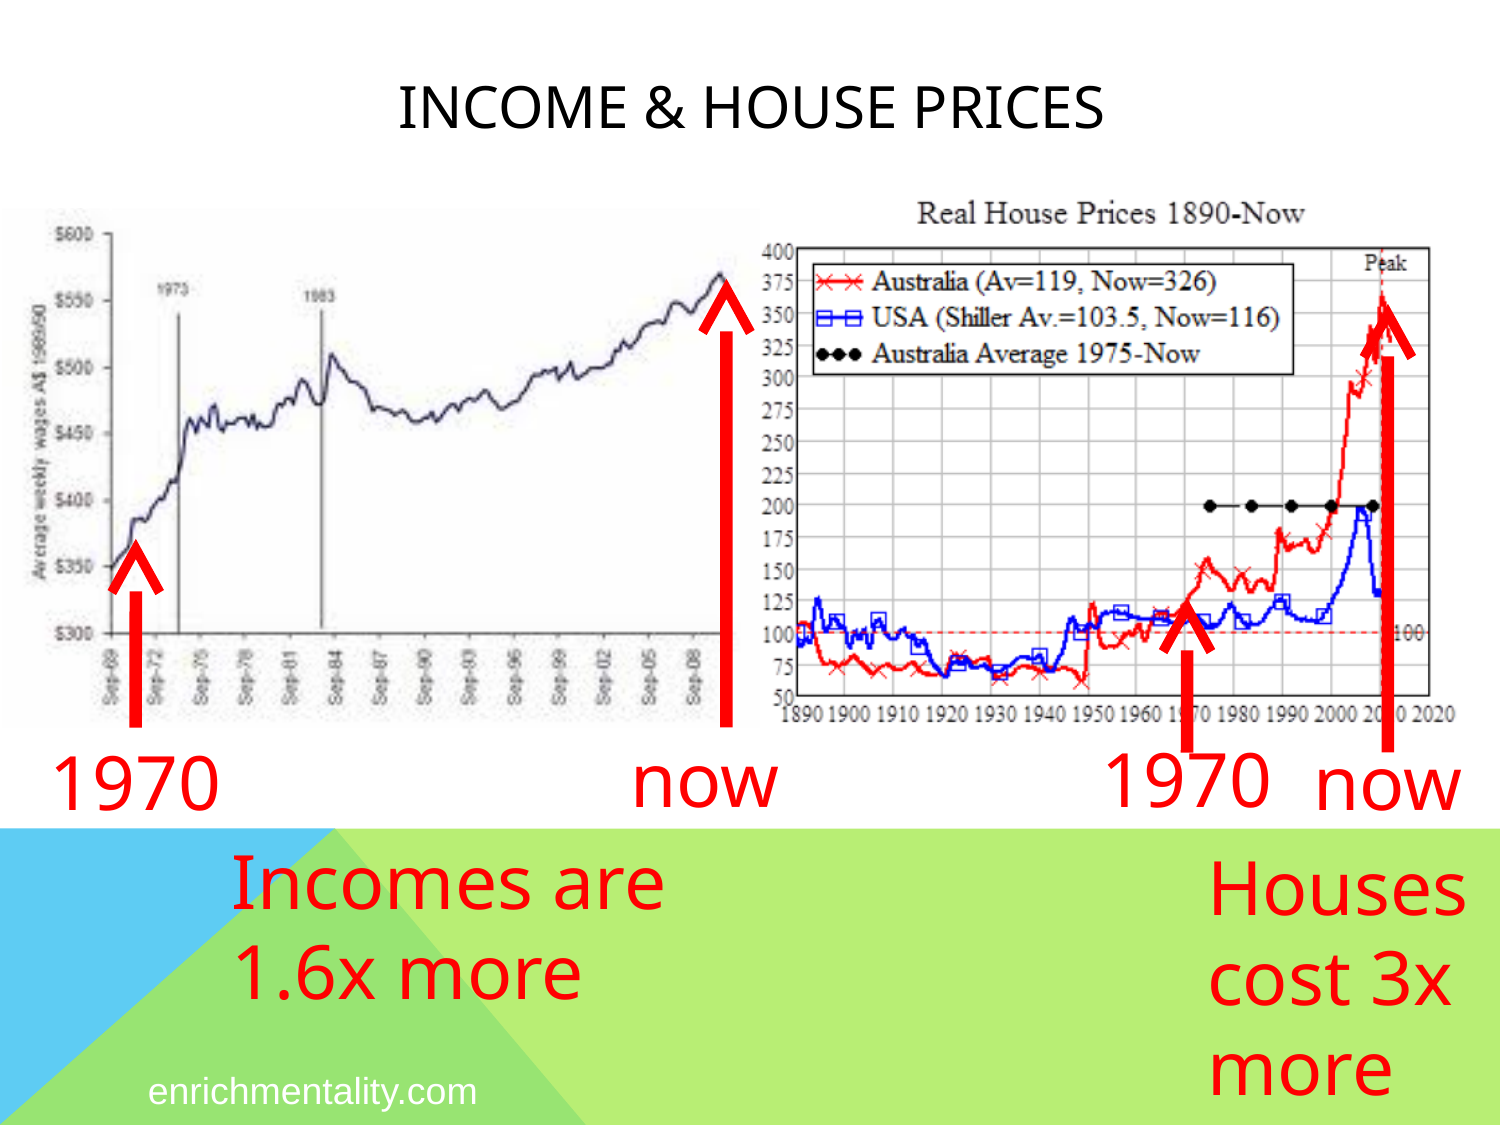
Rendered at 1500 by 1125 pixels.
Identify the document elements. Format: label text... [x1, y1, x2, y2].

text_box Houses cost 3x more [1192, 832, 1500, 1118]
text_box now [615, 725, 795, 831]
title INCOME & house prices [135, 60, 1369, 150]
text_box now [1298, 727, 1478, 832]
text_box 1970 [35, 727, 237, 833]
text_box enrichmentality.com [118, 1062, 508, 1120]
picture [2, 190, 1460, 746]
text_box 1970 [1086, 725, 1288, 831]
text_box Incomes are 1.6x more [217, 827, 682, 1023]
